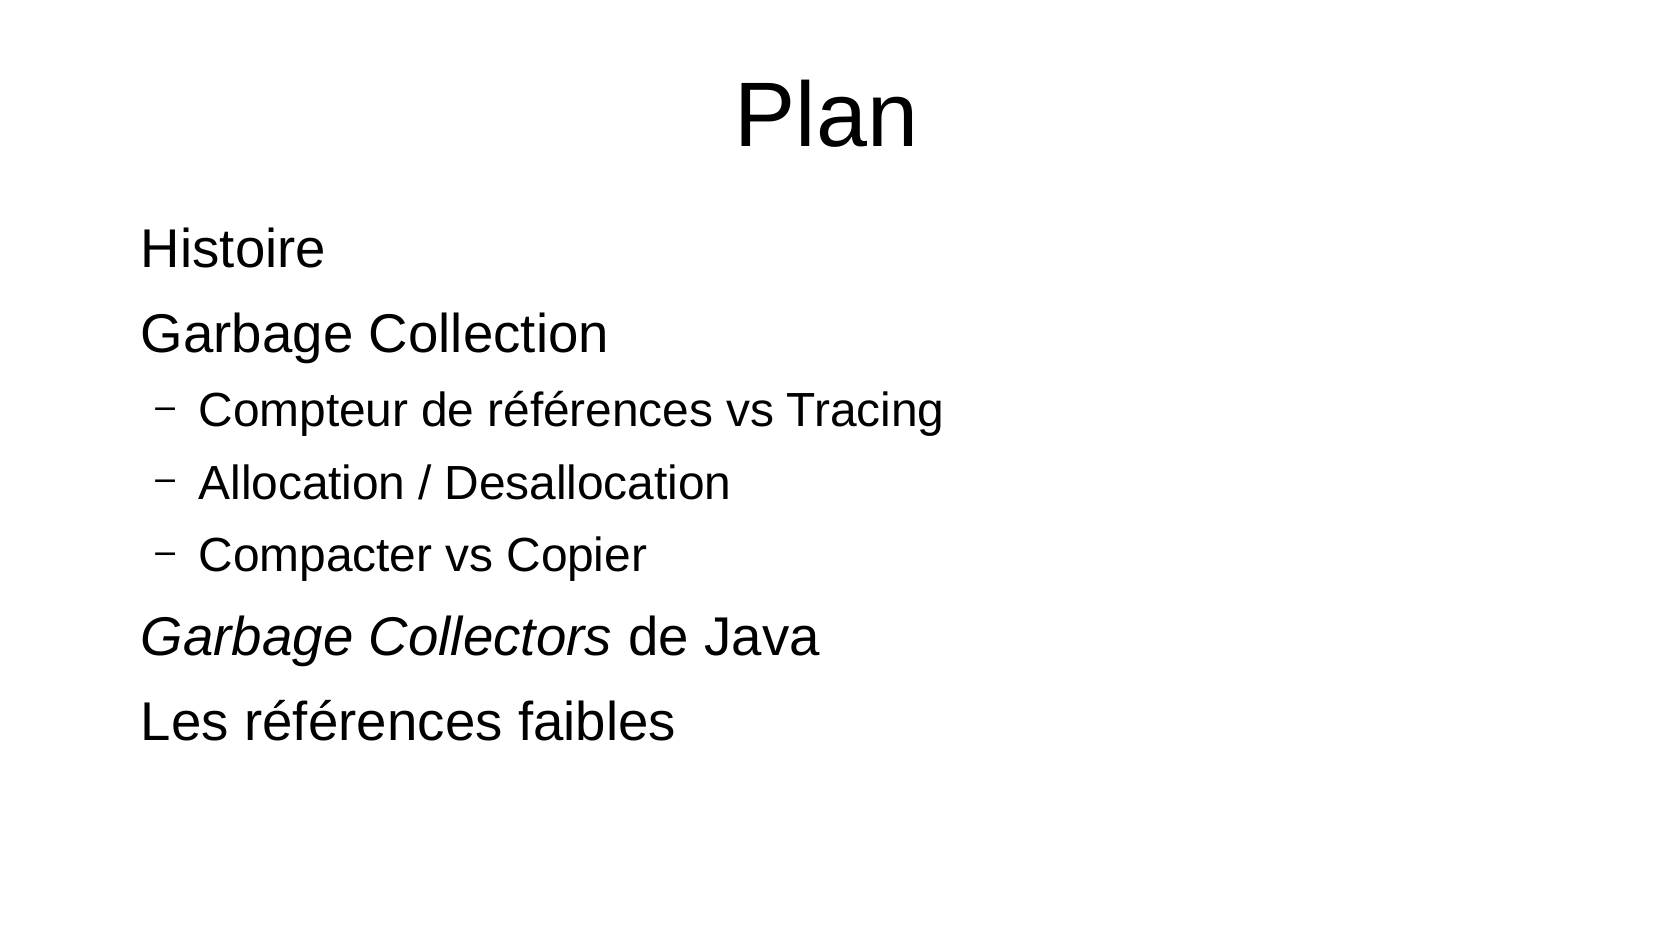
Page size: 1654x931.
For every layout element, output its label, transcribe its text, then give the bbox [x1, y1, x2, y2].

title Plan [82, 37, 1571, 193]
list Histoire Garbage Collection Compteur de références vs Tracing Allocation / Desallocation Compacter vs Copier Garbage Collectors de Java Les références faibles [82, 217, 1571, 758]
